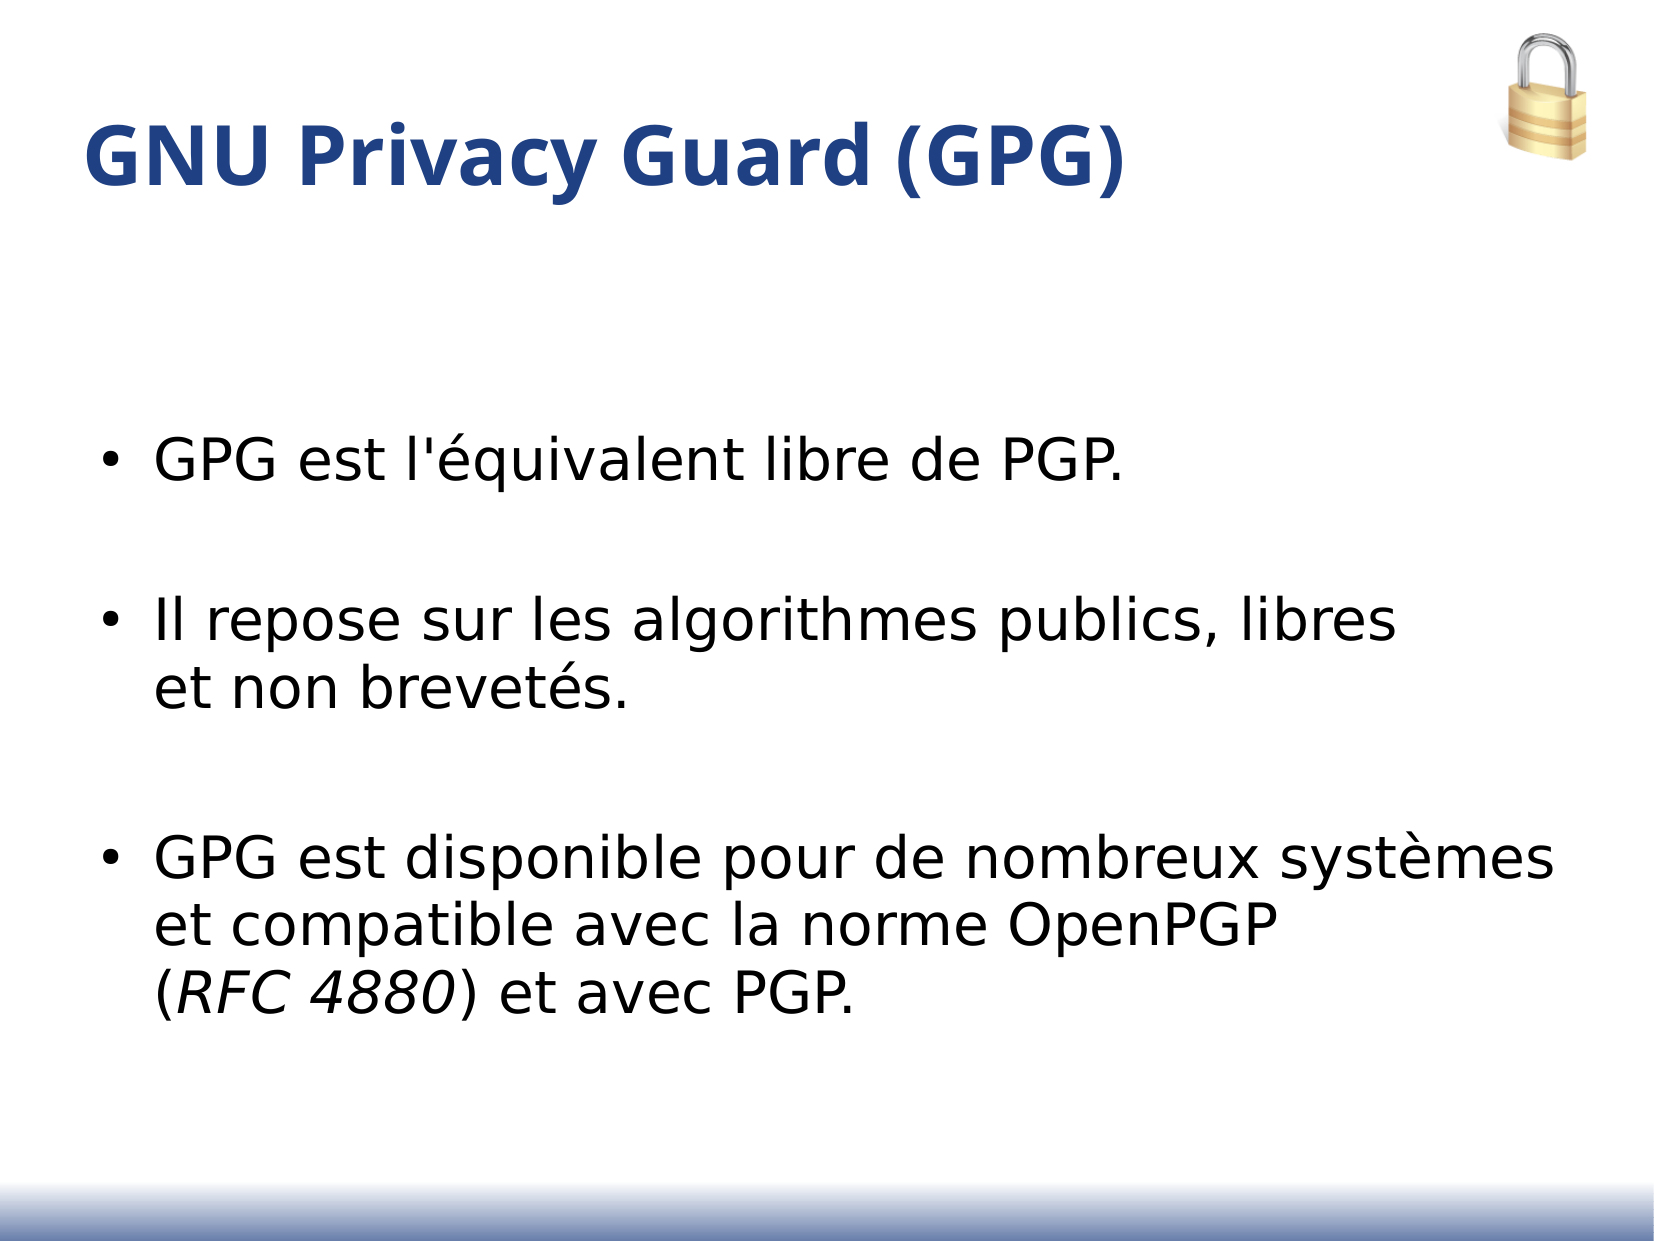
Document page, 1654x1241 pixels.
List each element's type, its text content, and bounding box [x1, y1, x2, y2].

list Il repose sur les algorithmes publics, libres et non brevetés. [82, 543, 1571, 765]
list GPG est l'équivalent libre de PGP. [82, 377, 1571, 542]
picture [1476, 29, 1613, 166]
title GNU Privacy Guard (GPG) [82, 49, 1571, 257]
list GPG est disponible pour de nombreux systèmes et compatible avec la norme OpenPGP (RFC 4880) et avec PGP. [82, 782, 1571, 1069]
